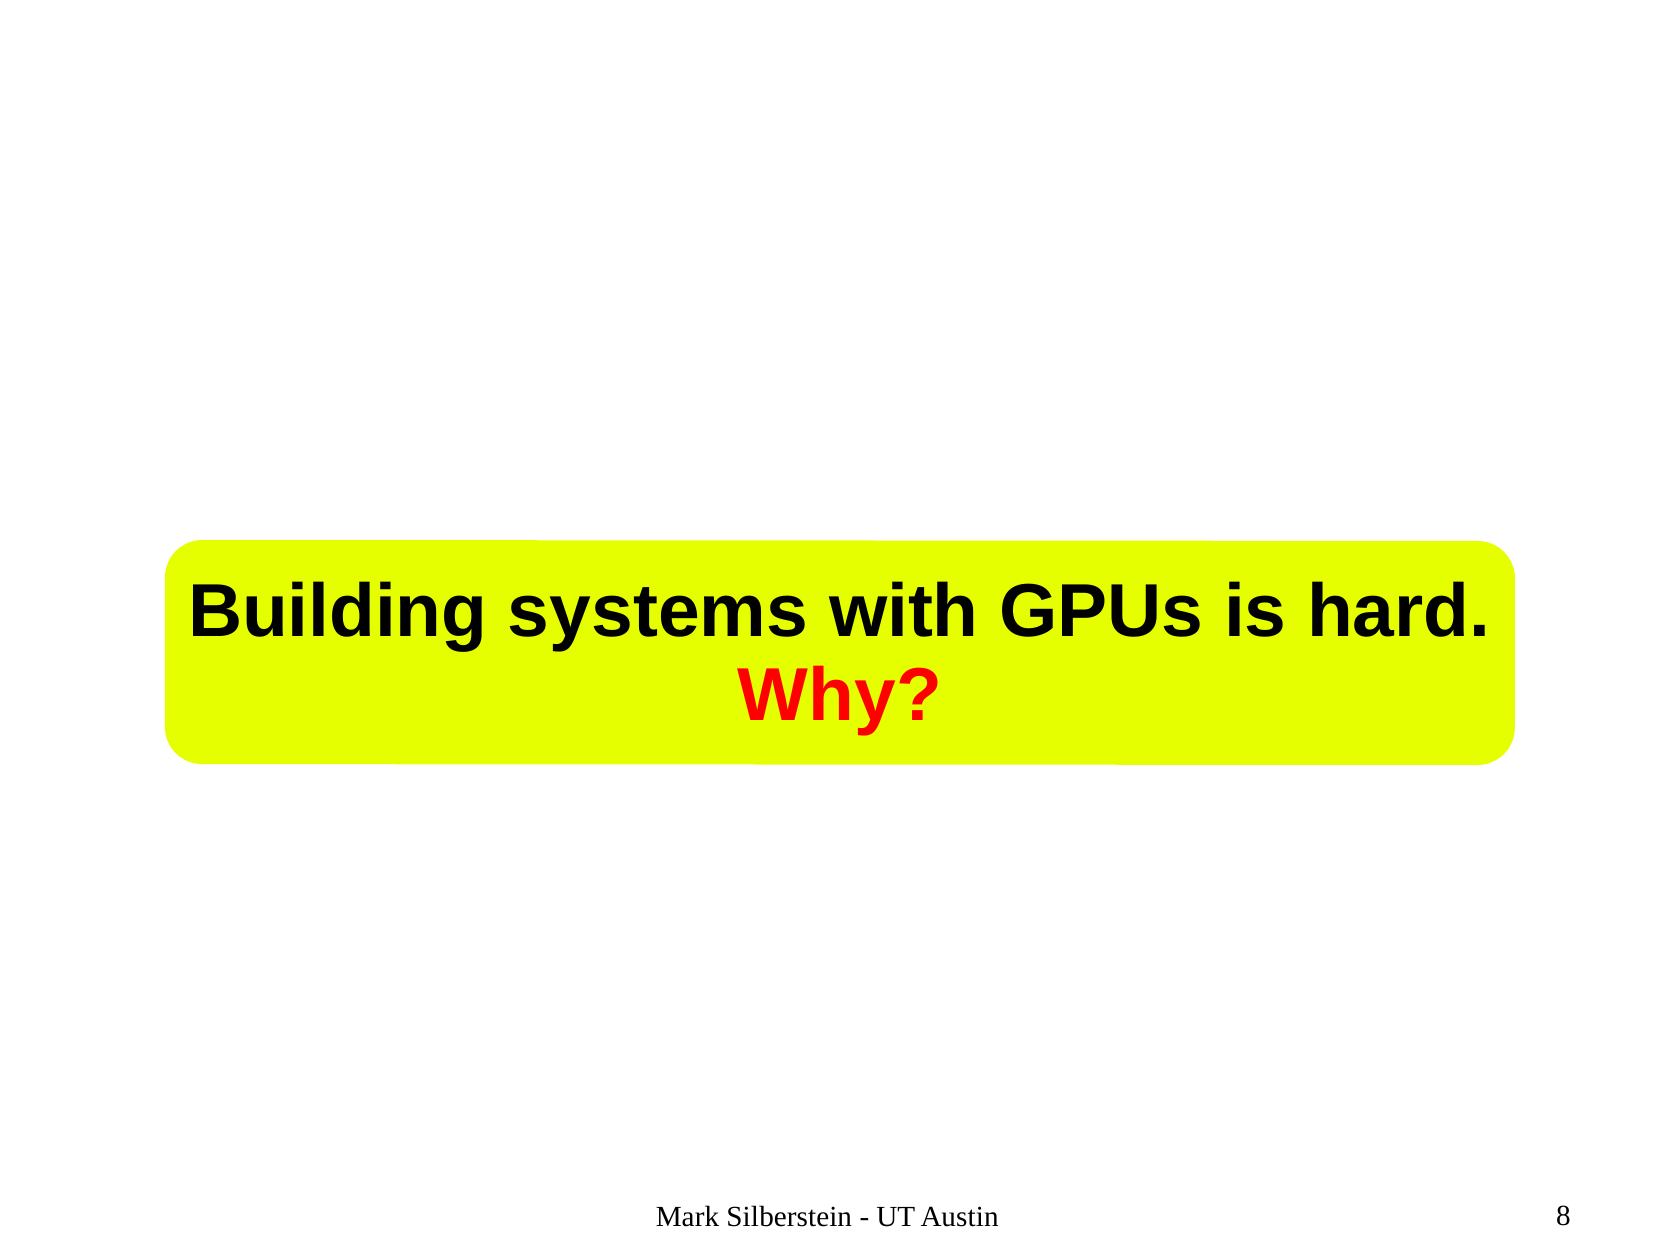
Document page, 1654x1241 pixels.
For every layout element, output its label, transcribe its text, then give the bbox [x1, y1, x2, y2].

text_box Building systems with GPUs is hard. Why? [164, 540, 1516, 766]
